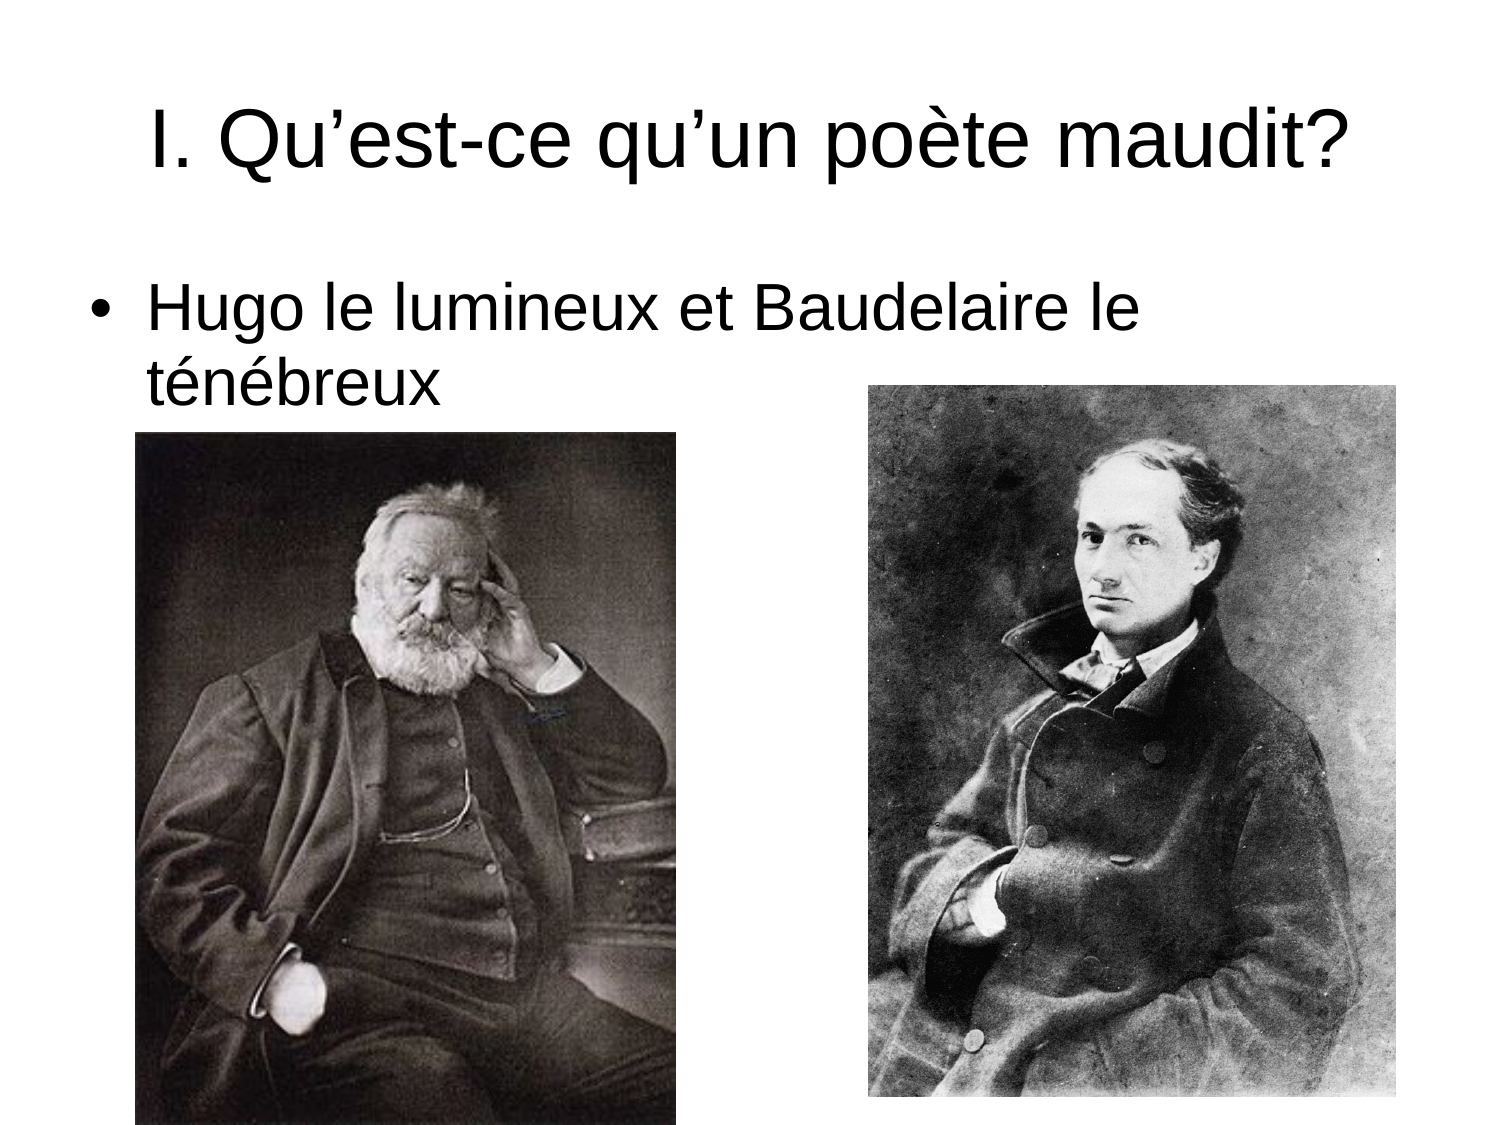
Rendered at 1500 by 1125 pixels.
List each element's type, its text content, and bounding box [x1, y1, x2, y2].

title I. Qu’est-ce qu’un poète maudit? [75, 45, 1426, 233]
picture [135, 432, 676, 1125]
picture [868, 385, 1396, 1097]
list Hugo le lumineux et Baudelaire le ténébreux [75, 262, 1426, 1006]
